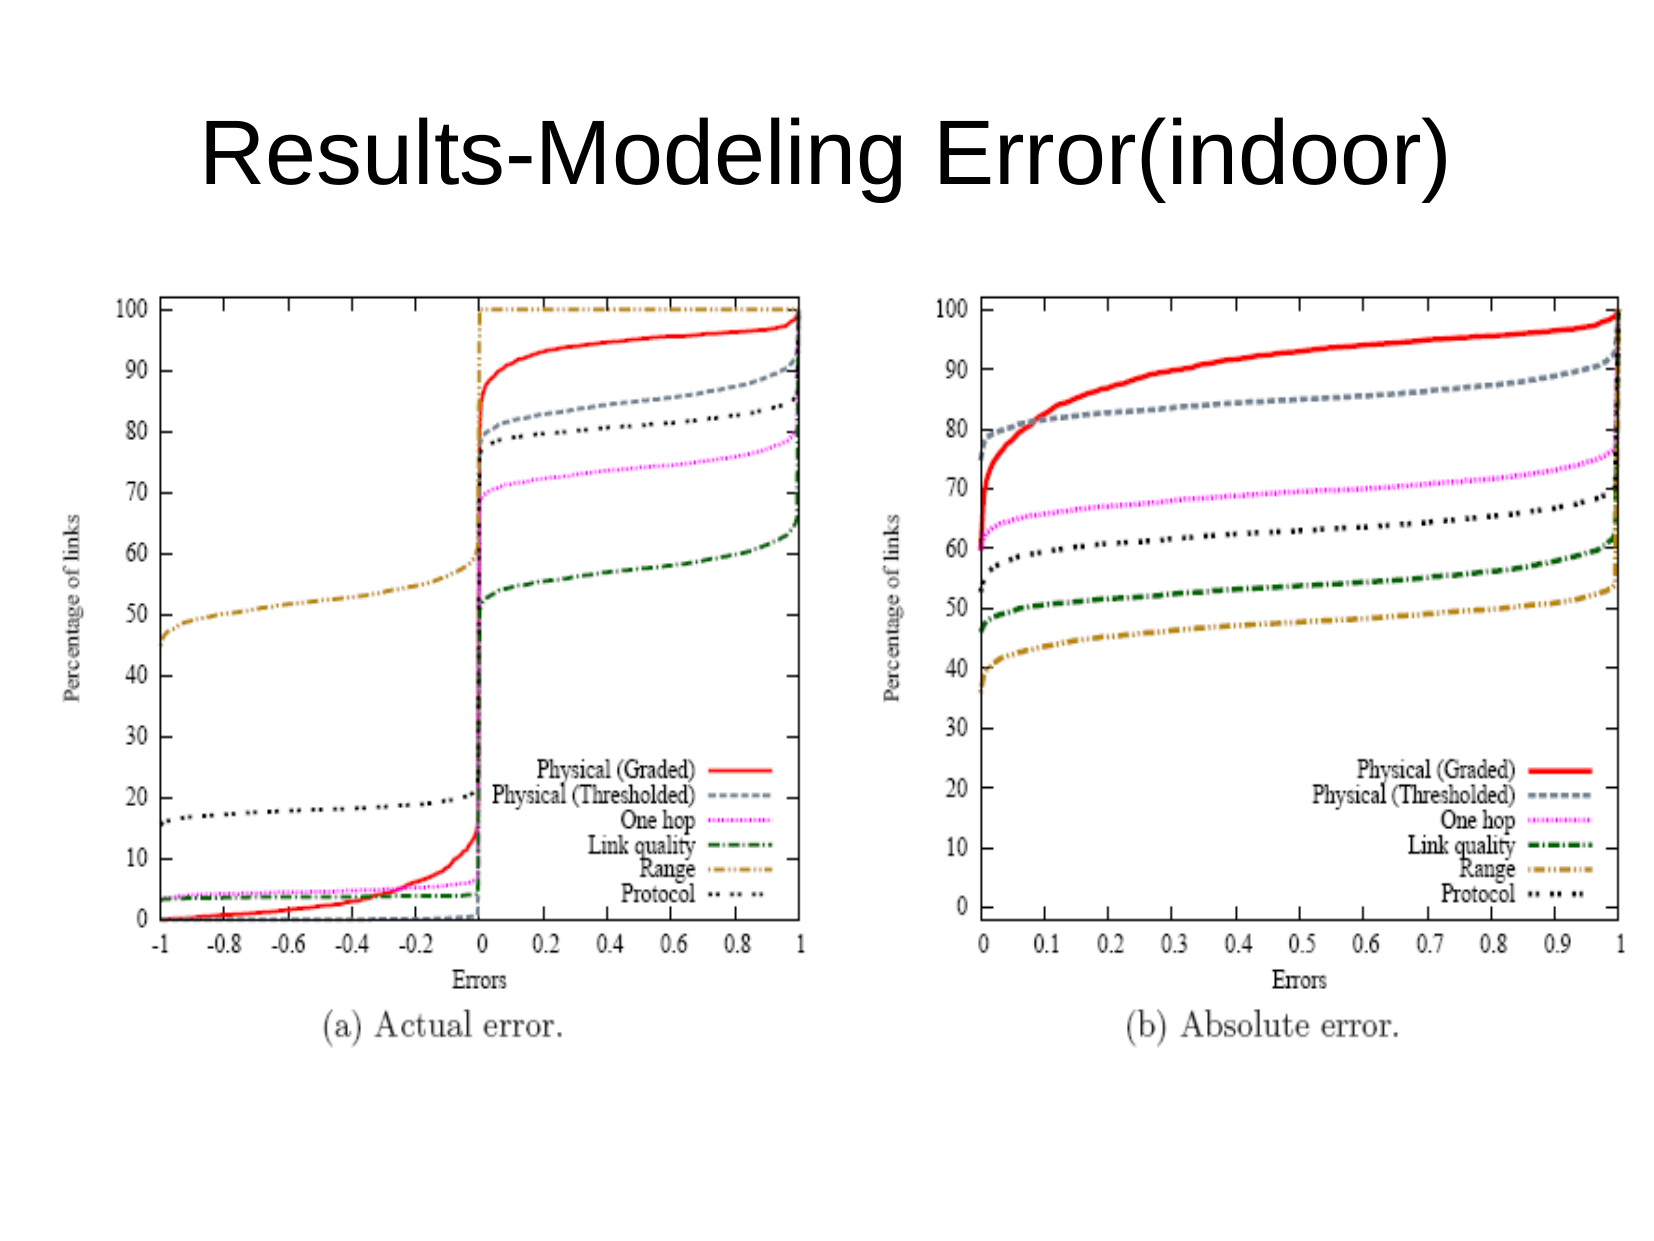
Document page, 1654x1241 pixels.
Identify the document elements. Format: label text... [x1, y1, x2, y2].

title Results-Modeling Error(indoor) [82, 49, 1571, 257]
picture [37, 278, 1651, 1051]
